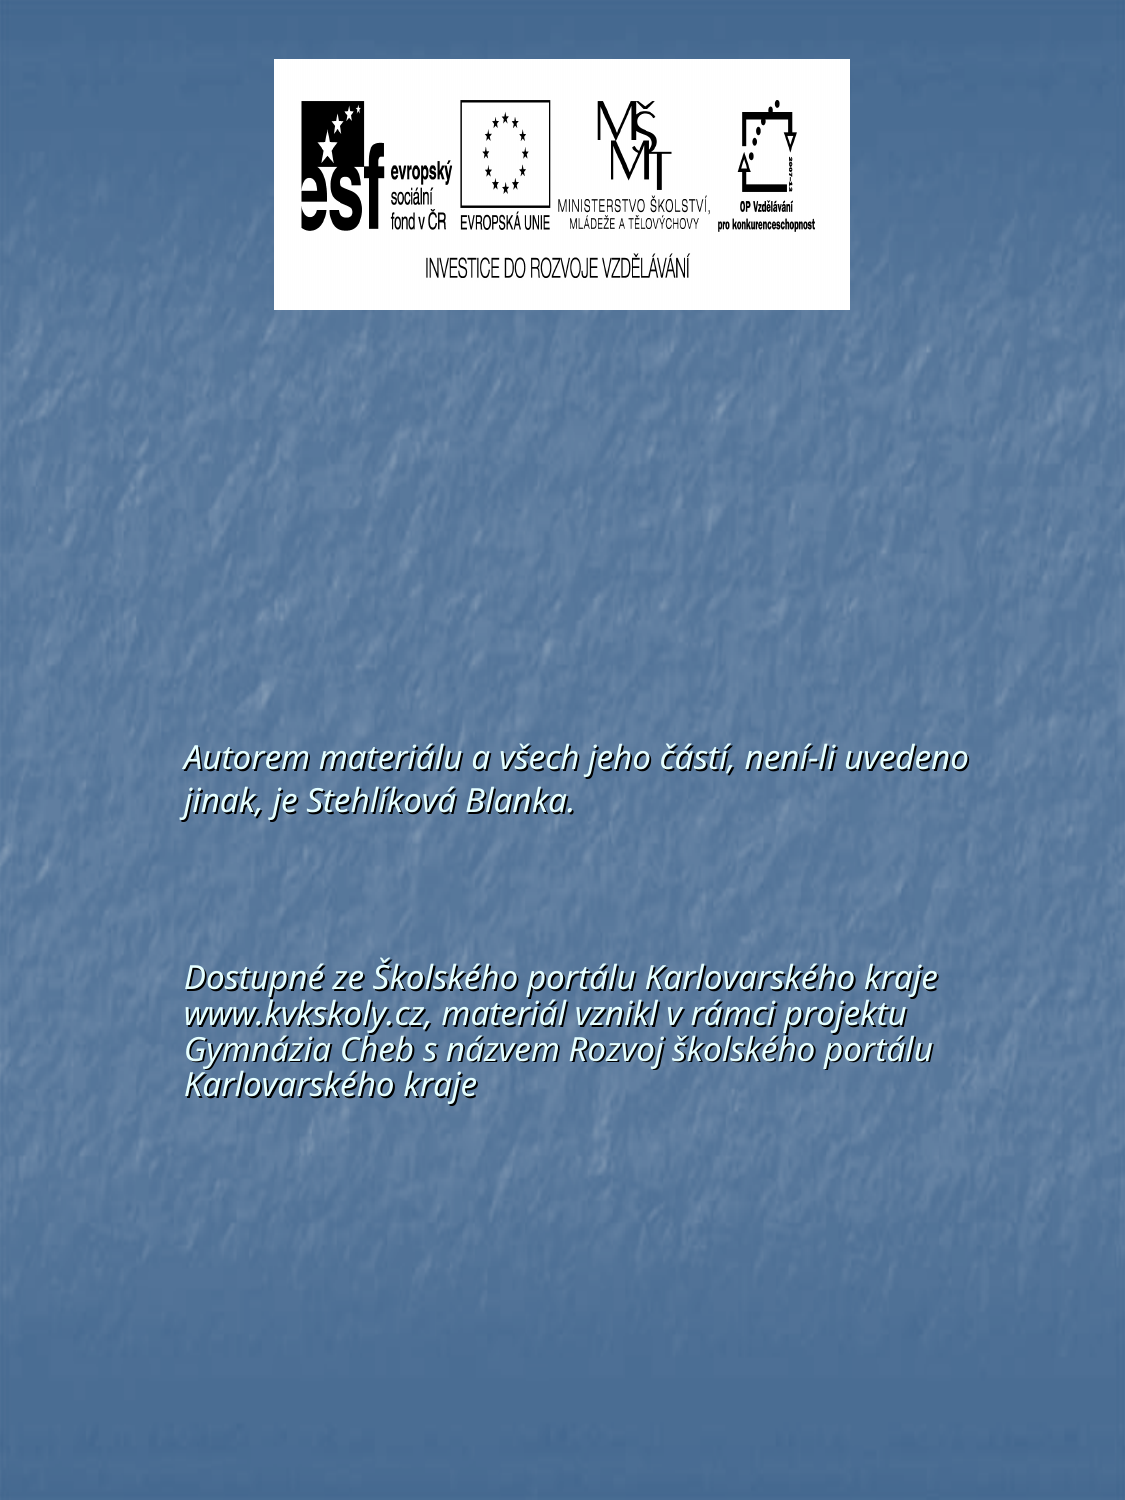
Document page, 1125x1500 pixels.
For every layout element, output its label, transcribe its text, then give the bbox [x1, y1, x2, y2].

picture [274, 60, 850, 311]
list Autorem materiálu a všech jeho částí, není-li uvedeno jinak, je Stehlíková Blanka. Dostupné ze Školského portálu Karlovarského kraje www.kvkskoly.cz, materiál vznikl v rámci projektu Gymnázia Cheb s názvem Rozvoj školského portálu Karlovarského kraje [56, 350, 1069, 1340]
